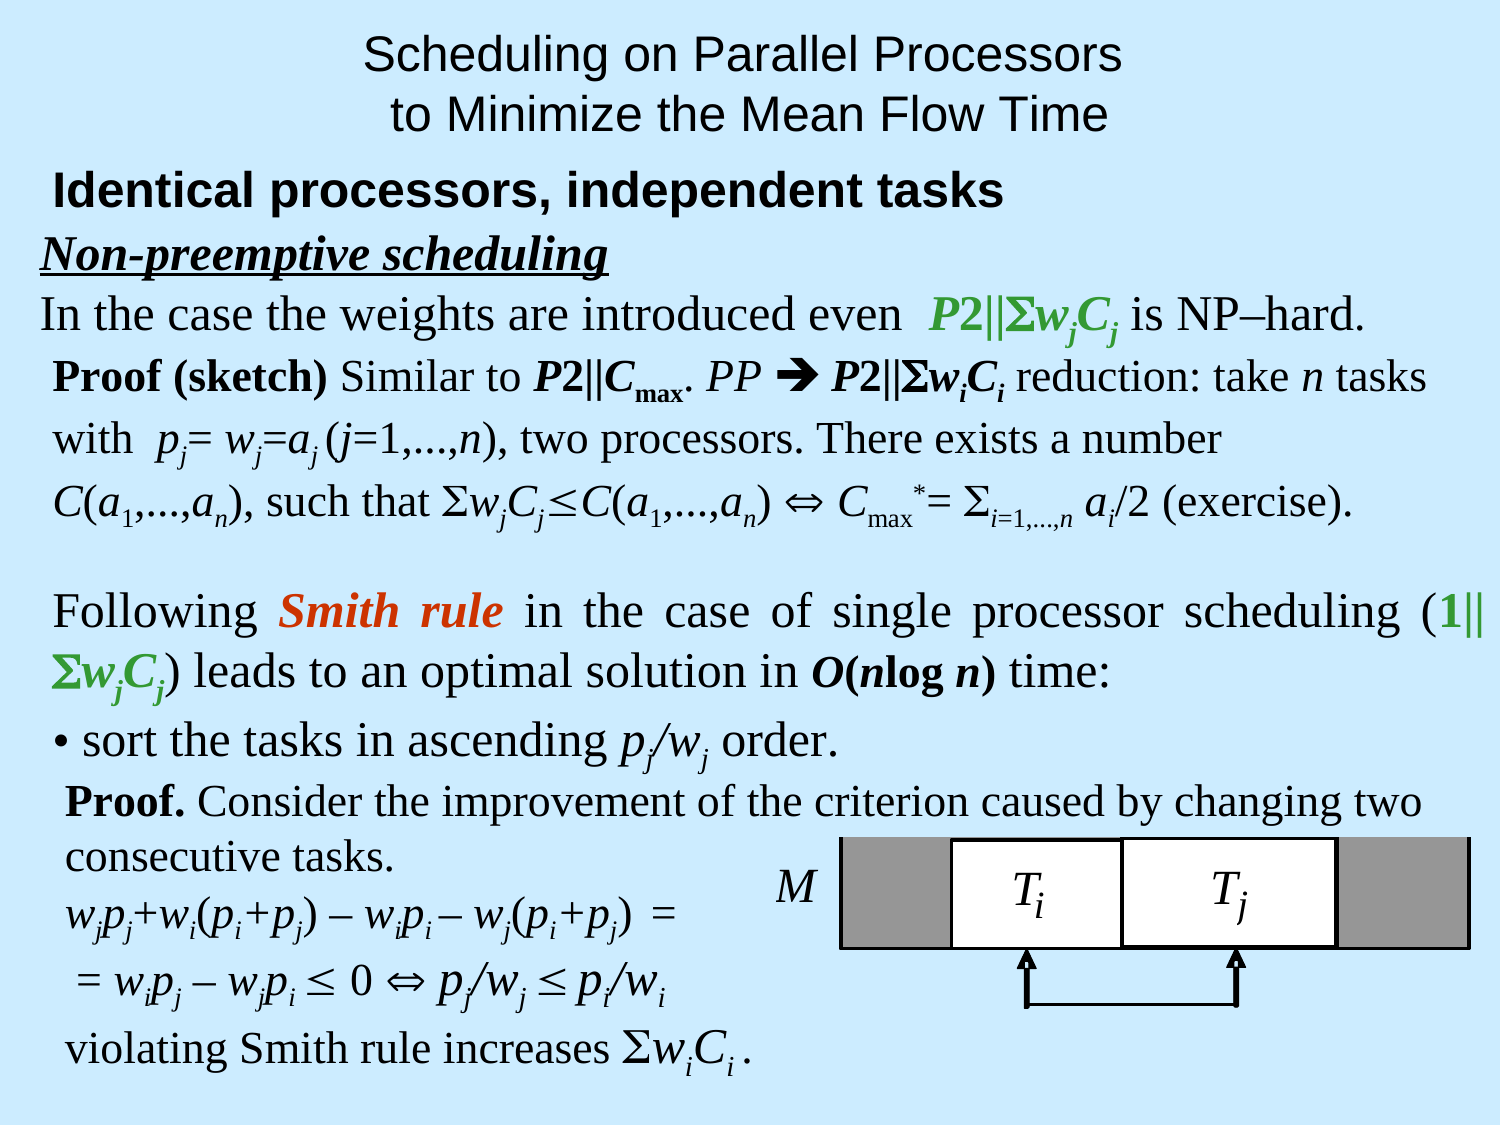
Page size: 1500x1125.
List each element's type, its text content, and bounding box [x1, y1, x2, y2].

text_box Non-preemptive scheduling In the case the weights are introduced even P2||wjCj is NP–hard. [24, 212, 1488, 357]
text_box Proof (sketch) Similar to P2||Cmax. PP  P2||wiCi reduction: take n tasks with pj= wj=aj (j=1,...,n), two processors. There exists a number C(a1,...,an), such that wjCjC(a1,...,an)  Cmax*= i=1,...,n ai/2 (exercise). [37, 337, 1450, 541]
text_box Identical processors, independent tasks [37, 149, 1500, 226]
text_box Proof. Consider the improvement of the criterion caused by changing two consecutive tasks. [49, 762, 1500, 888]
chart [776, 837, 1476, 1015]
text_box Following Smith rule in the case of single processor scheduling (1||wjCj) leads to an optimal solution in O(nlog n) time: sort the tasks in ascending pj/wj order. [37, 570, 1500, 783]
text_box wjpj+wi(pi+pj) – wipi – wj(pi+pj) = = wipj – wjpi  0  pj/wj  pi/wi violating Smith rule increases wiCi . [50, 875, 801, 1090]
title Scheduling on Parallel Processors to Minimize the Mean Flow Time [0, 24, 1500, 138]
